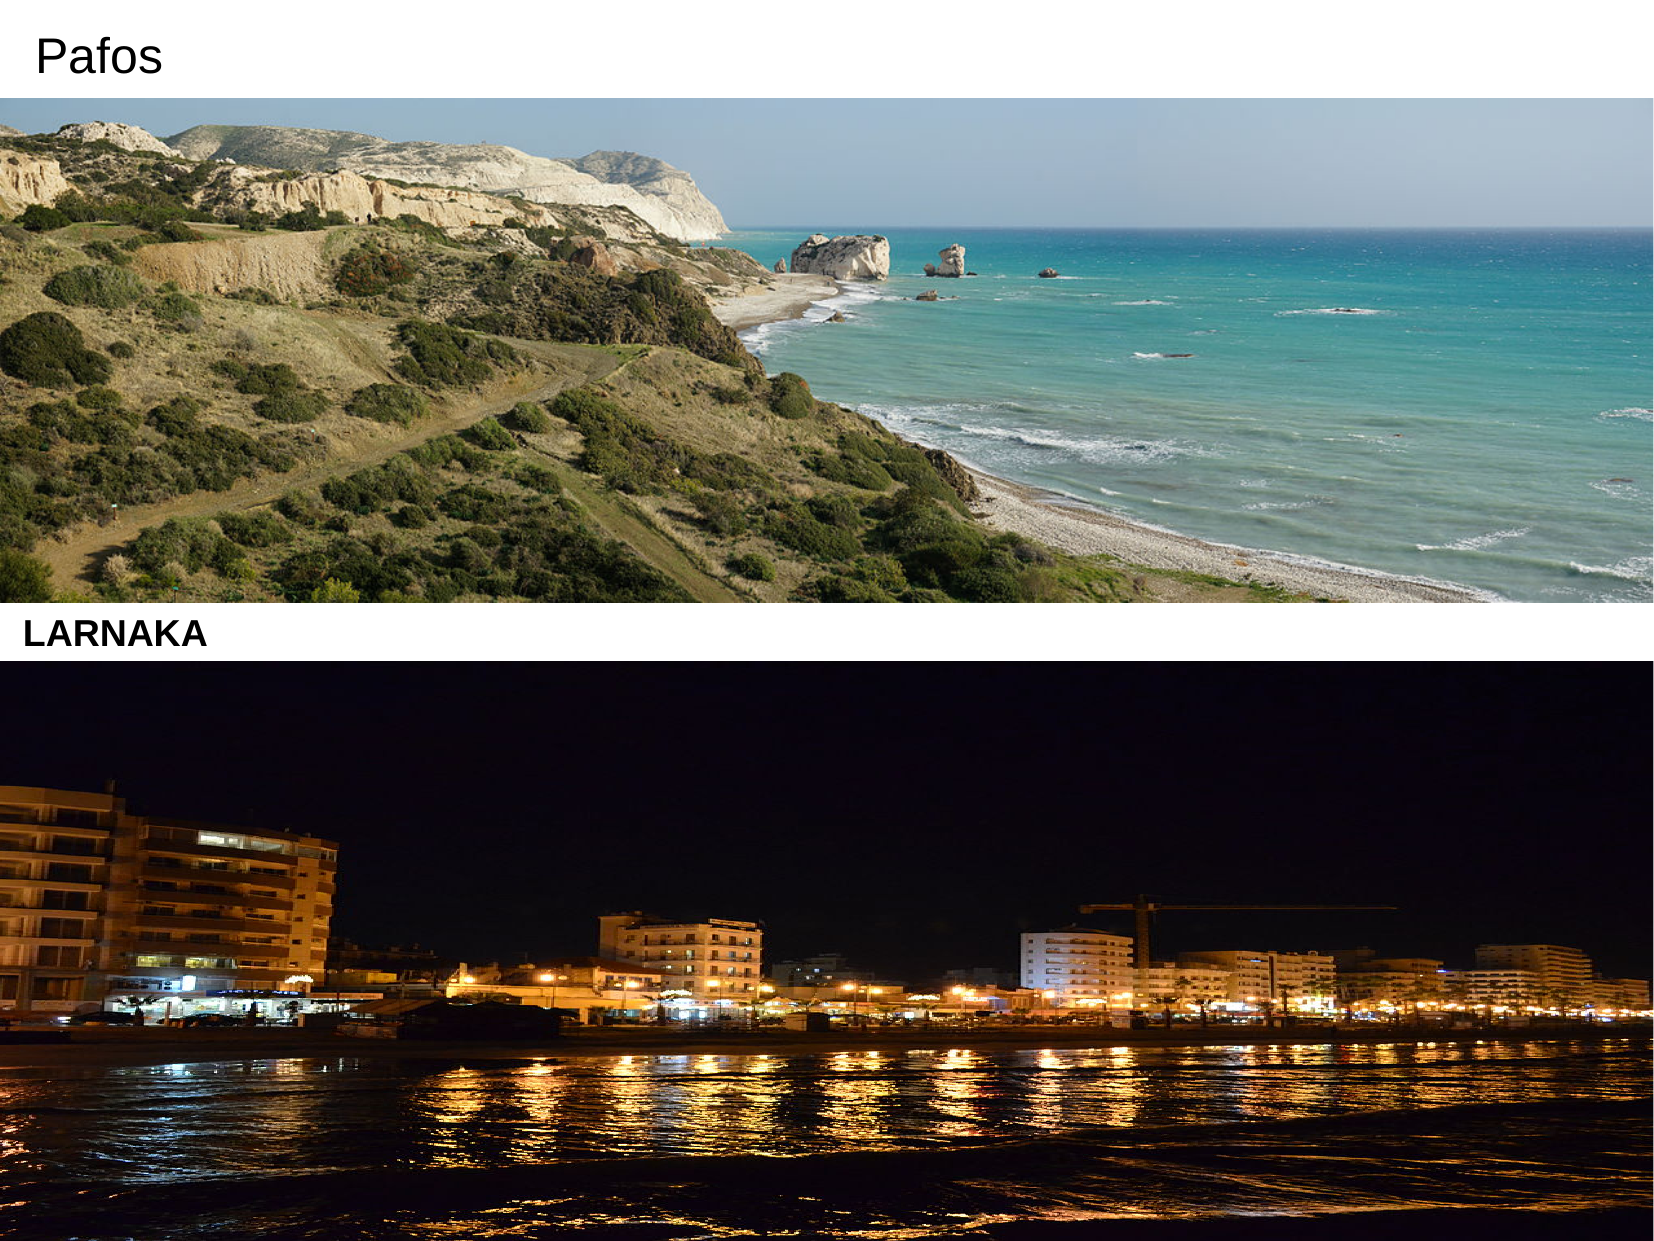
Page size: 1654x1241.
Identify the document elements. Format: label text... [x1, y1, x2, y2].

picture [0, 98, 1654, 603]
picture [0, 661, 1654, 1241]
text_box LARNAKA [8, 605, 220, 664]
title Pafos [0, 0, 1489, 98]
